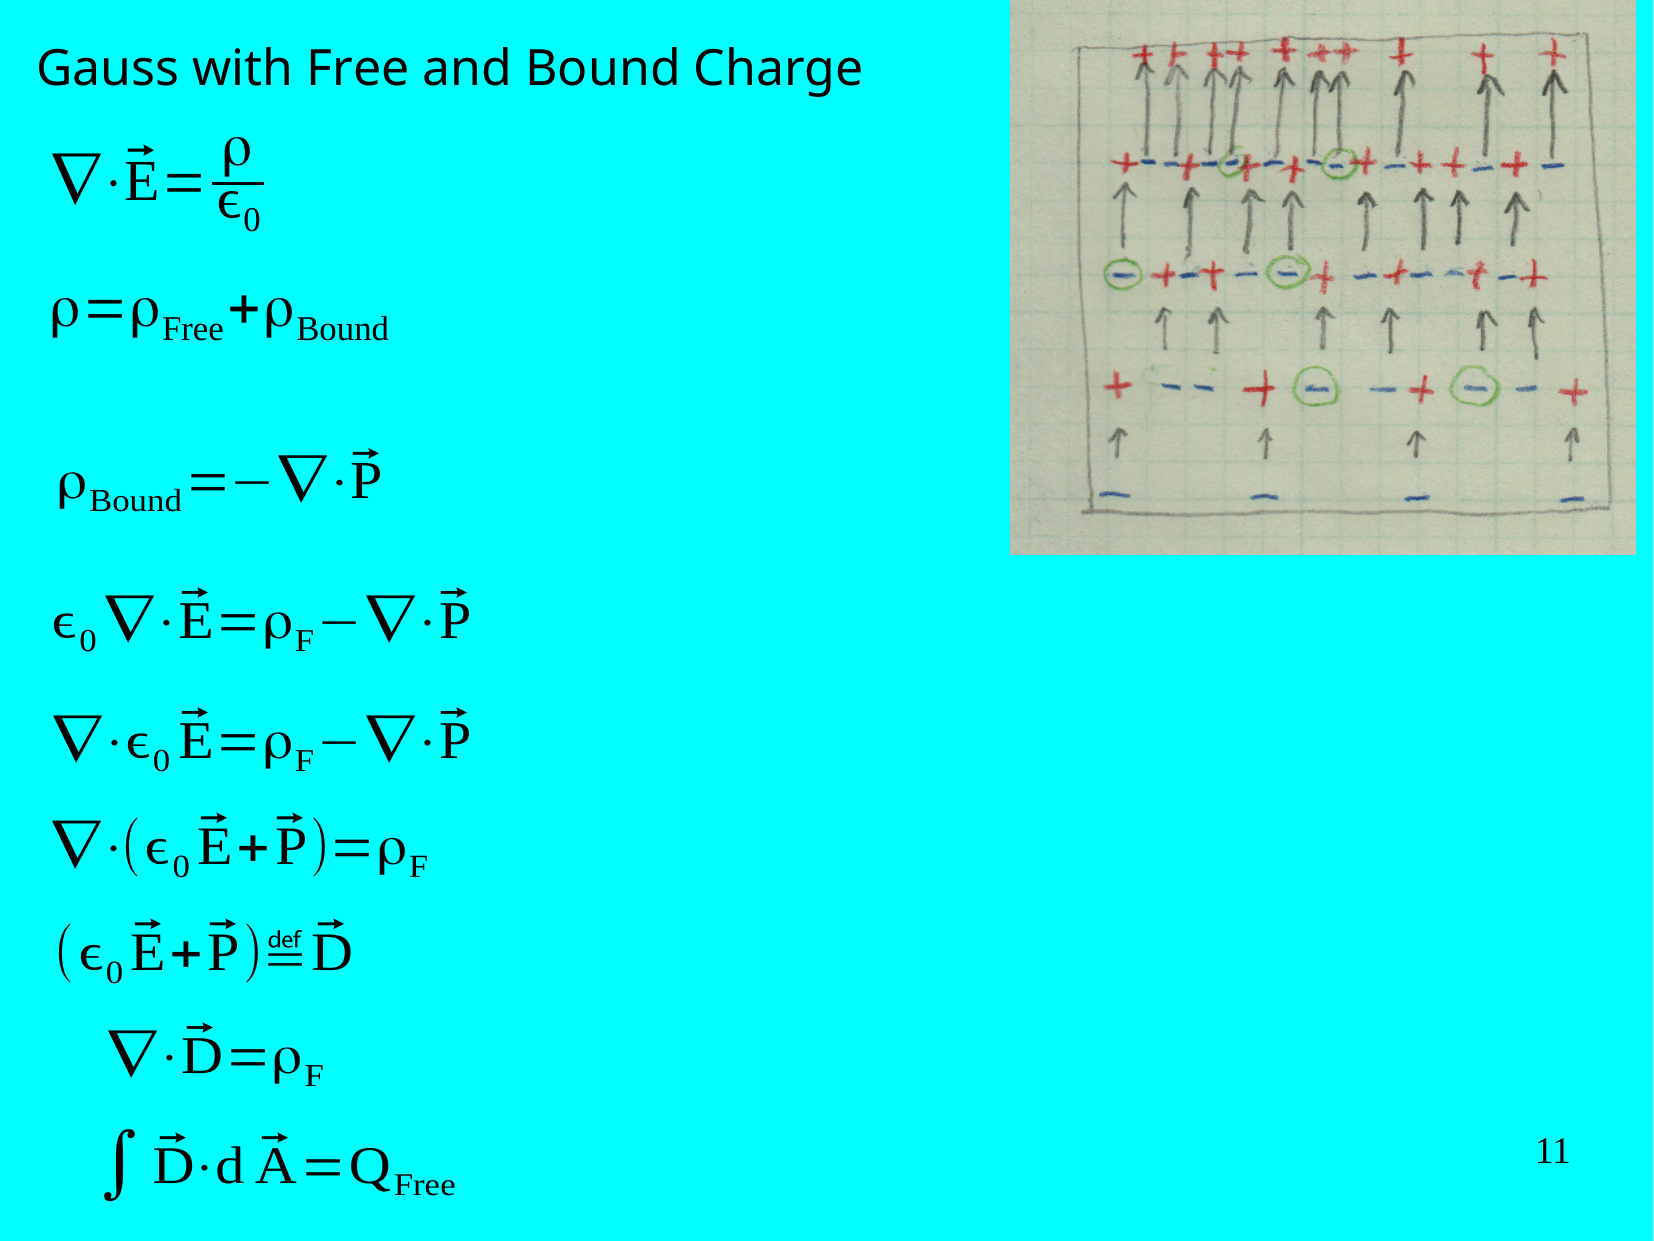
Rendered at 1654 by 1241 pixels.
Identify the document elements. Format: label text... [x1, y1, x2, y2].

picture [0, 0, 1654, 1241]
chart [48, 915, 361, 991]
chart [45, 585, 478, 658]
chart [43, 133, 273, 239]
chart [90, 1125, 462, 1205]
chart [45, 705, 478, 778]
chart [99, 1020, 331, 1093]
text_box Gauss with Free and Bound Charge [21, 25, 1010, 260]
chart [43, 810, 436, 885]
chart [43, 293, 397, 349]
chart [50, 445, 390, 519]
